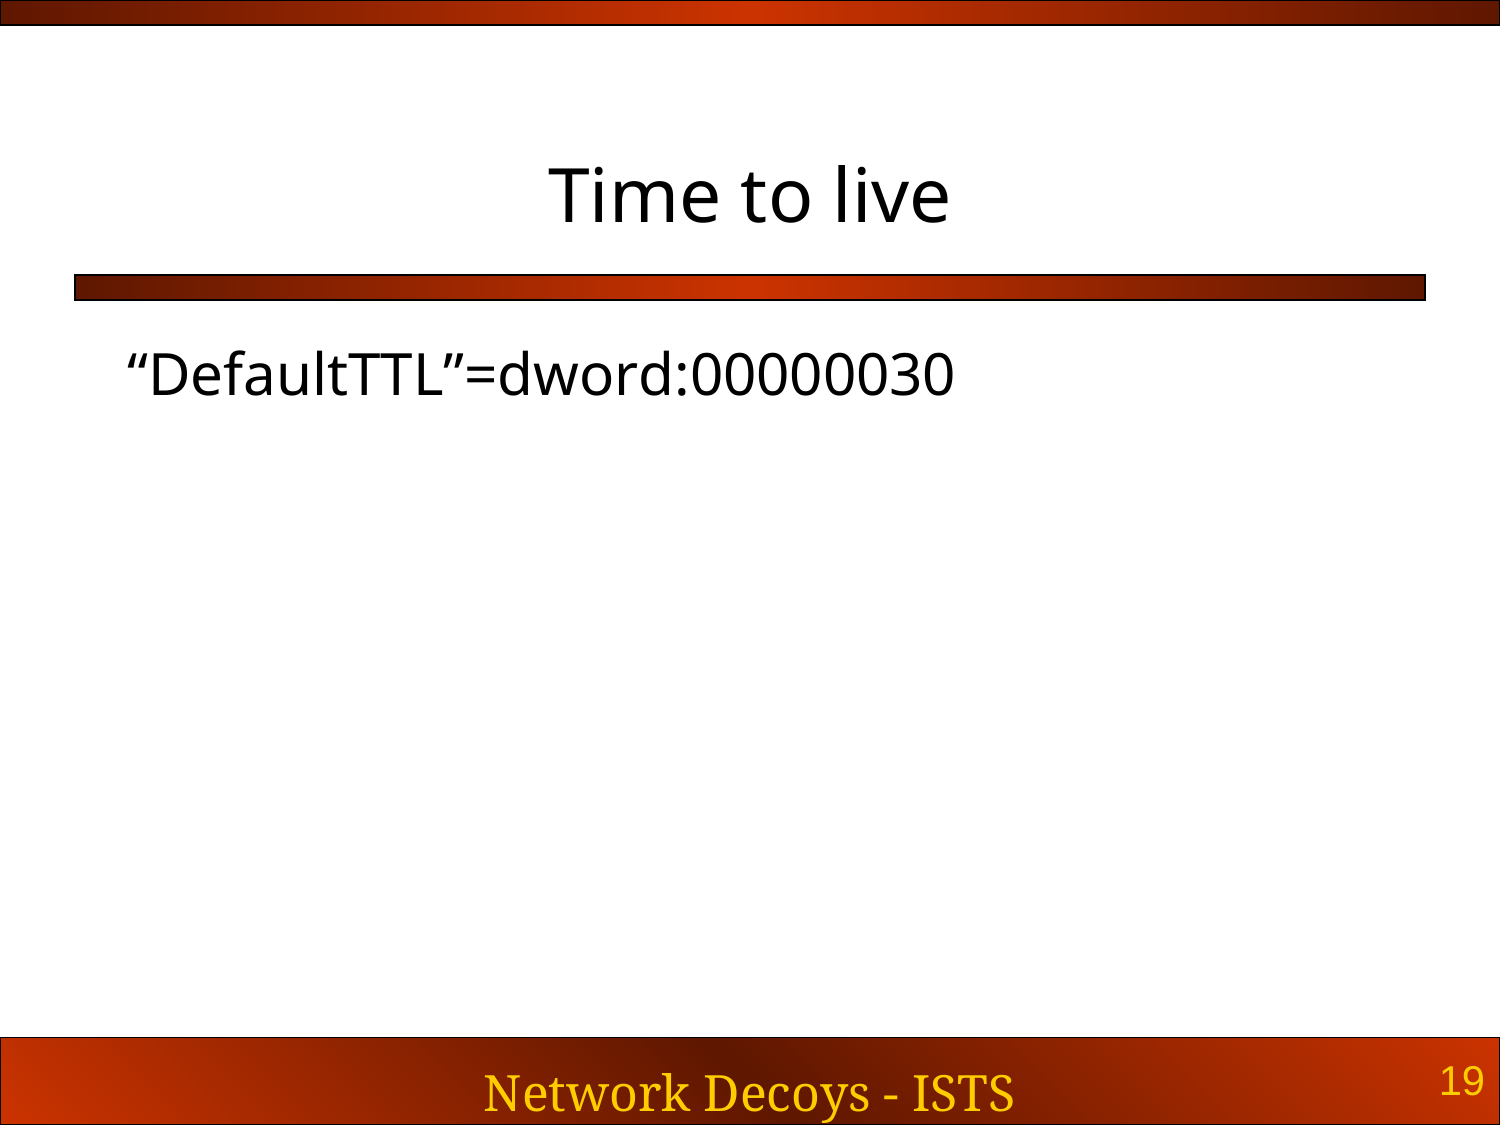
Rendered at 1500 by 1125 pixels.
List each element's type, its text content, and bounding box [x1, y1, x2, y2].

title Time to live [112, 99, 1388, 288]
list “DefaultTTL”=dword:00000030 [112, 324, 1388, 1001]
